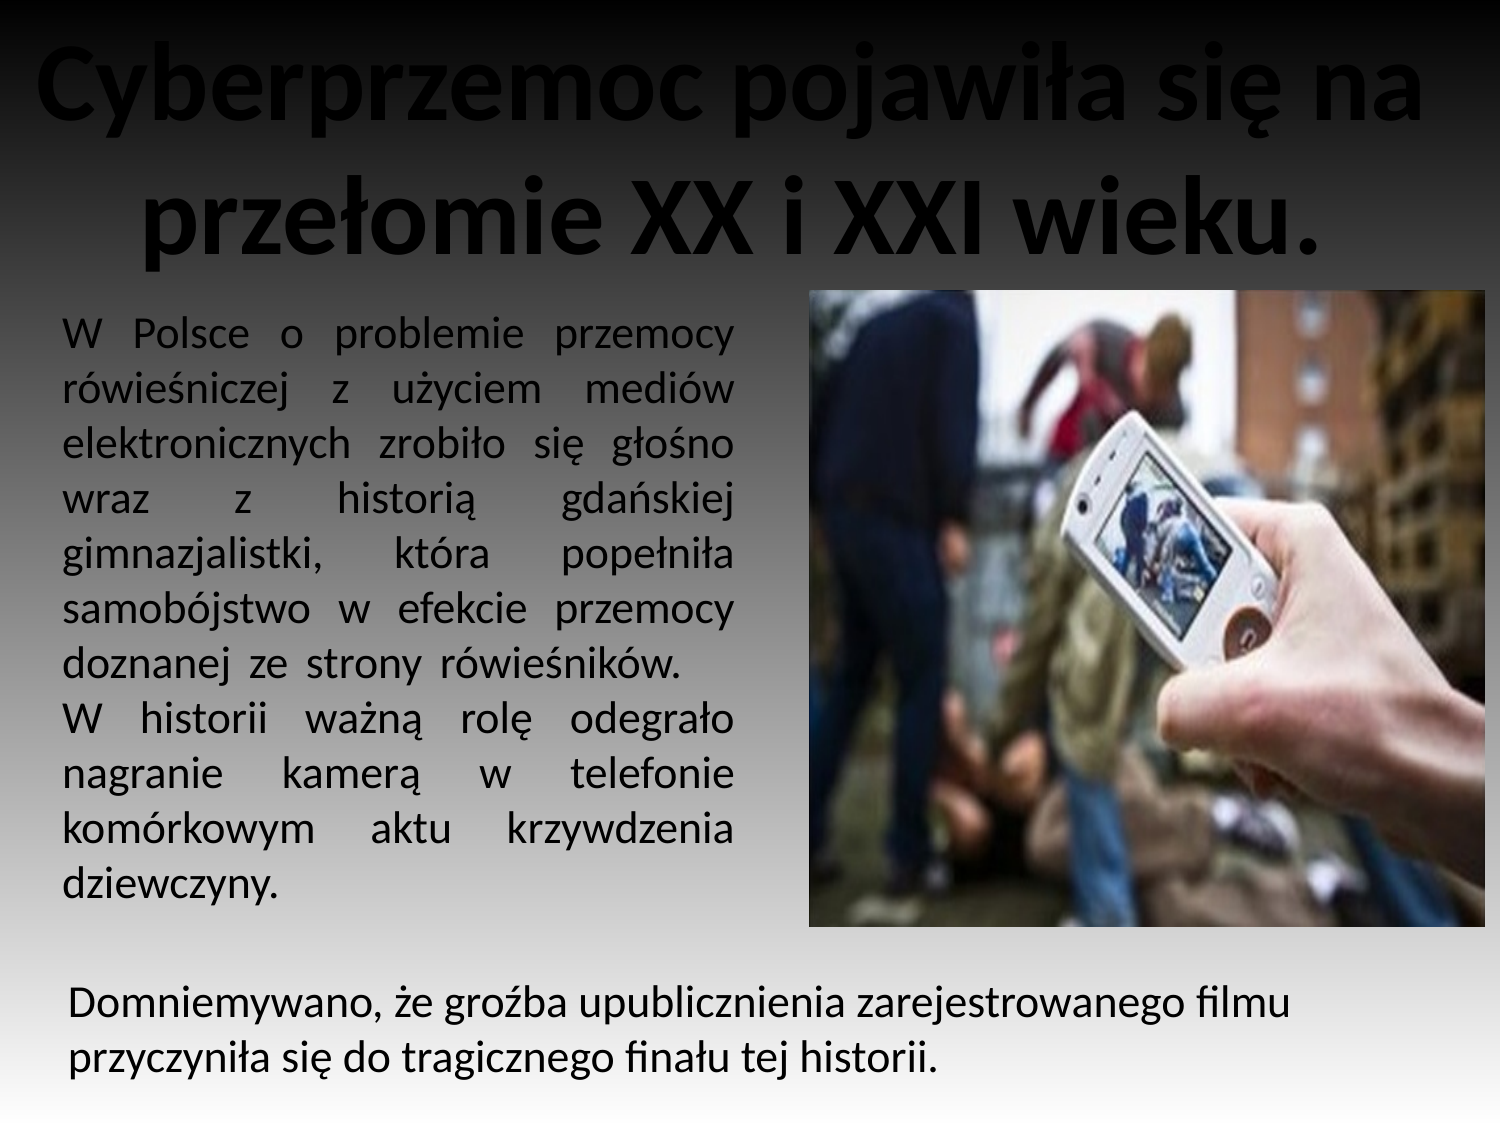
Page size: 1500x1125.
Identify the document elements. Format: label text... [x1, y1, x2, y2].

text_box Domniemywano, że groźba upublicznienia zarejestrowanego filmu przyczyniła się do tragicznego finału tej historii. [53, 964, 1436, 1089]
text_box Cyberprzemoc pojawiła się na przełomie XX i XXI wieku. [0, 0, 1485, 286]
title W Polsce o problemie przemocy rówieśniczej z użyciem mediów elektronicznych zrobiło się głośno wraz z historią gdańskiej gimnazjalistki, która popełniła samobójstwo w efekcie przemocy doznanej ze strony rówieśników. W historii ważną rolę odegrało nagranie kamerą w telefonie komórkowym aktu krzywdzenia dziewczyny. [47, 295, 751, 537]
picture [809, 290, 1485, 927]
